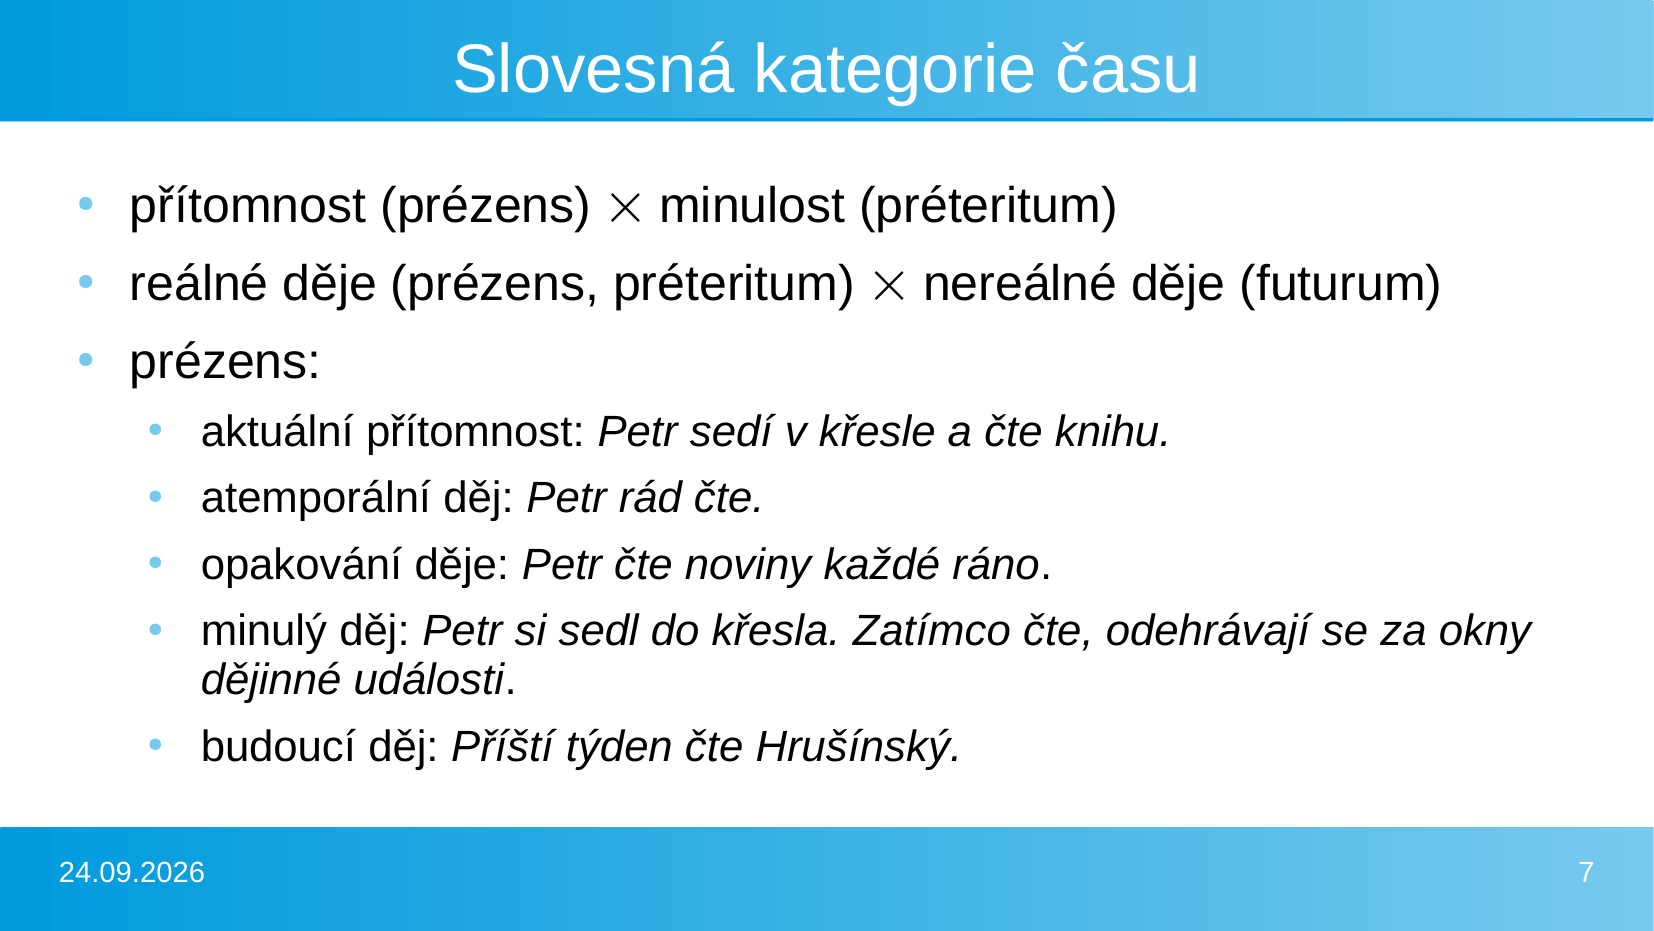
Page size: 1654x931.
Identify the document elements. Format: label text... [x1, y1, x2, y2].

list přítomnost (prézens)  minulost (préteritum) reálné děje (prézens, préteritum)  nereálné děje (futurum) prézens: aktuální přítomnost: Petr sedí v křesle a čte knihu. atemporální děj: Petr rád čte. opakování děje: Petr čte noviny každé ráno. minulý děj: Petr si sedl do křesla. Zatímco čte, odehrávají se za okny dějinné události. budoucí děj: Příští týden čte Hrušínský. [59, 177, 1595, 827]
title Slovesná kategorie času [59, 29, 1595, 108]
